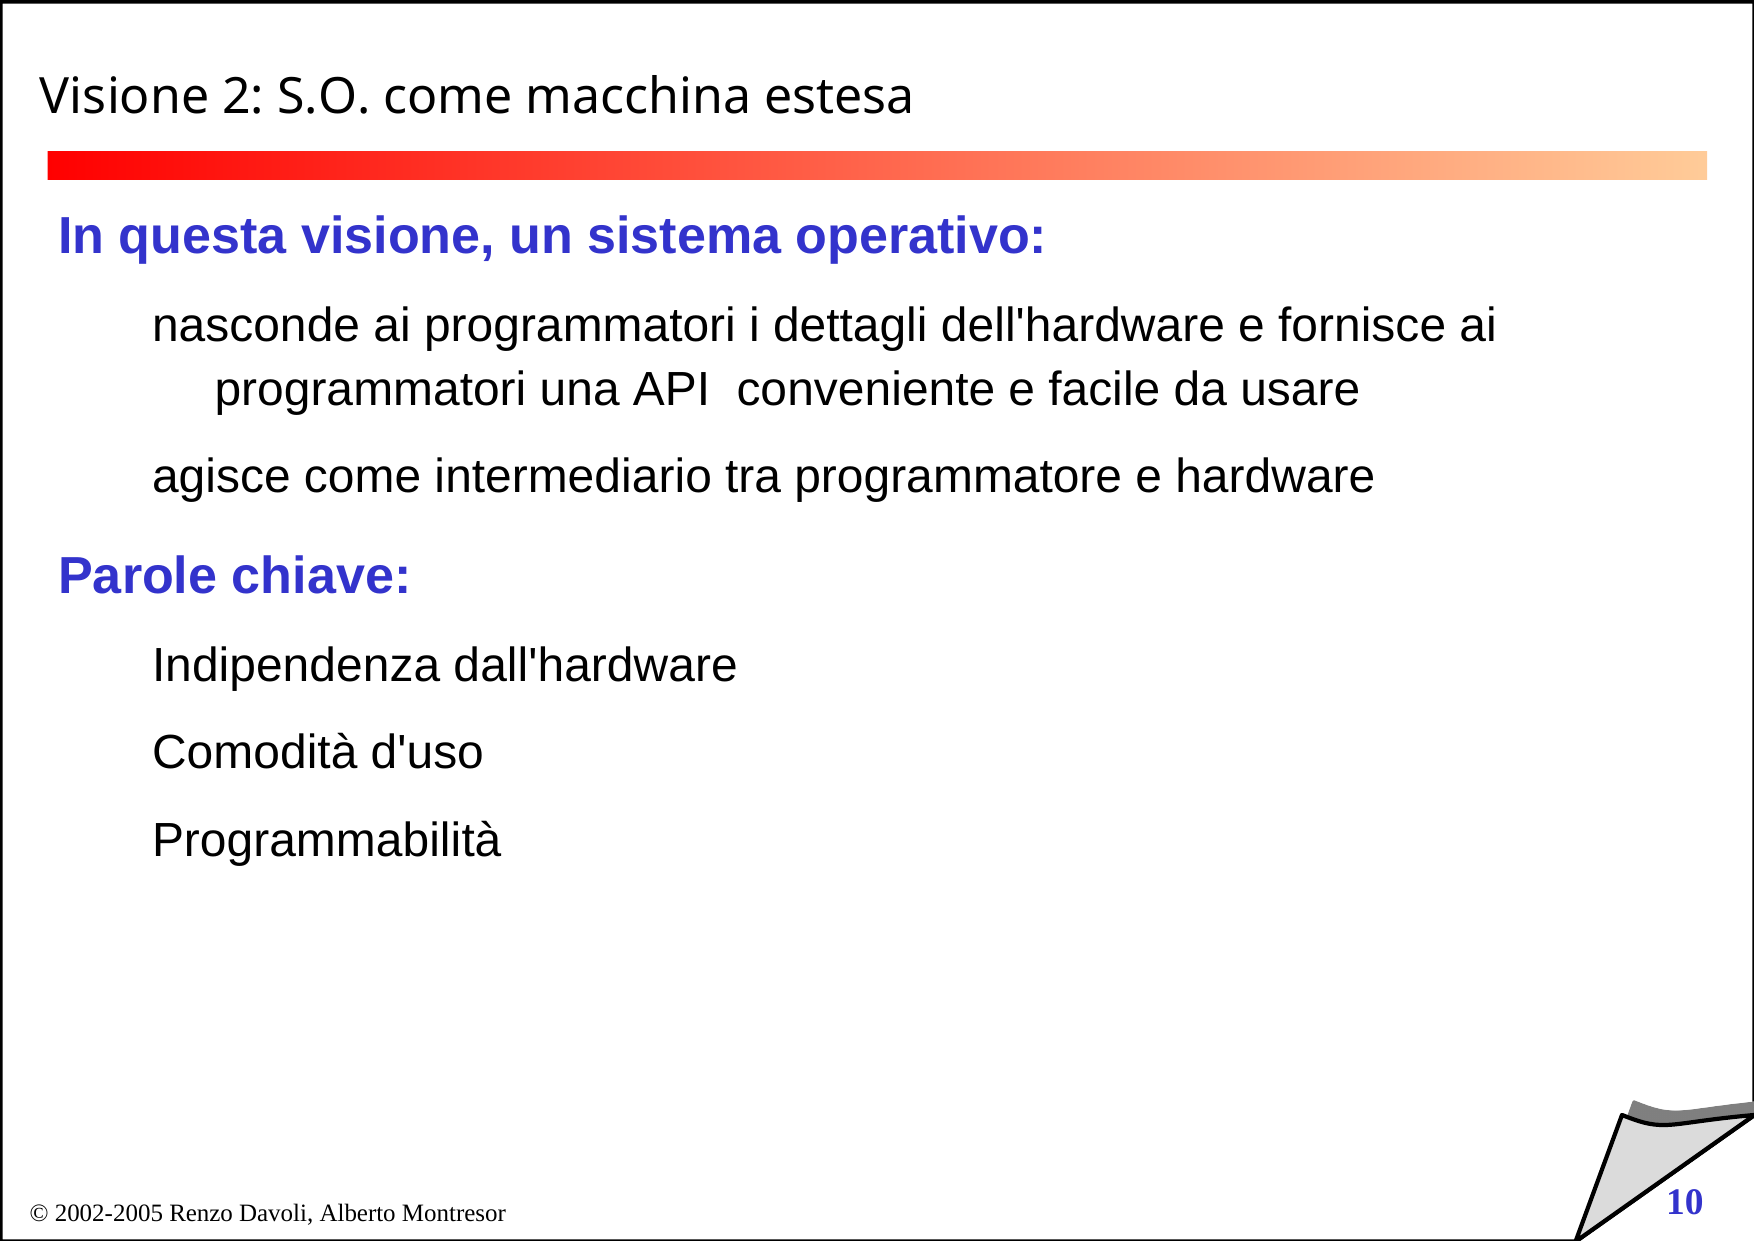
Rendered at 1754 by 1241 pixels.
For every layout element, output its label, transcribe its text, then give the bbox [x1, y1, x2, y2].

title Visione 2: S.O. come macchina estesa [40, 49, 1713, 144]
list In questa visione, un sistema operativo: nasconde ai programmatori i dettagli dell'hardware e fornisce ai programmatori una API conveniente e facile da usare agisce come intermediario tra programmatore e hardware Parole chiave: Indipendenza dall'hardware Comodità d'uso Programmabilità [58, 206, 1696, 1014]
